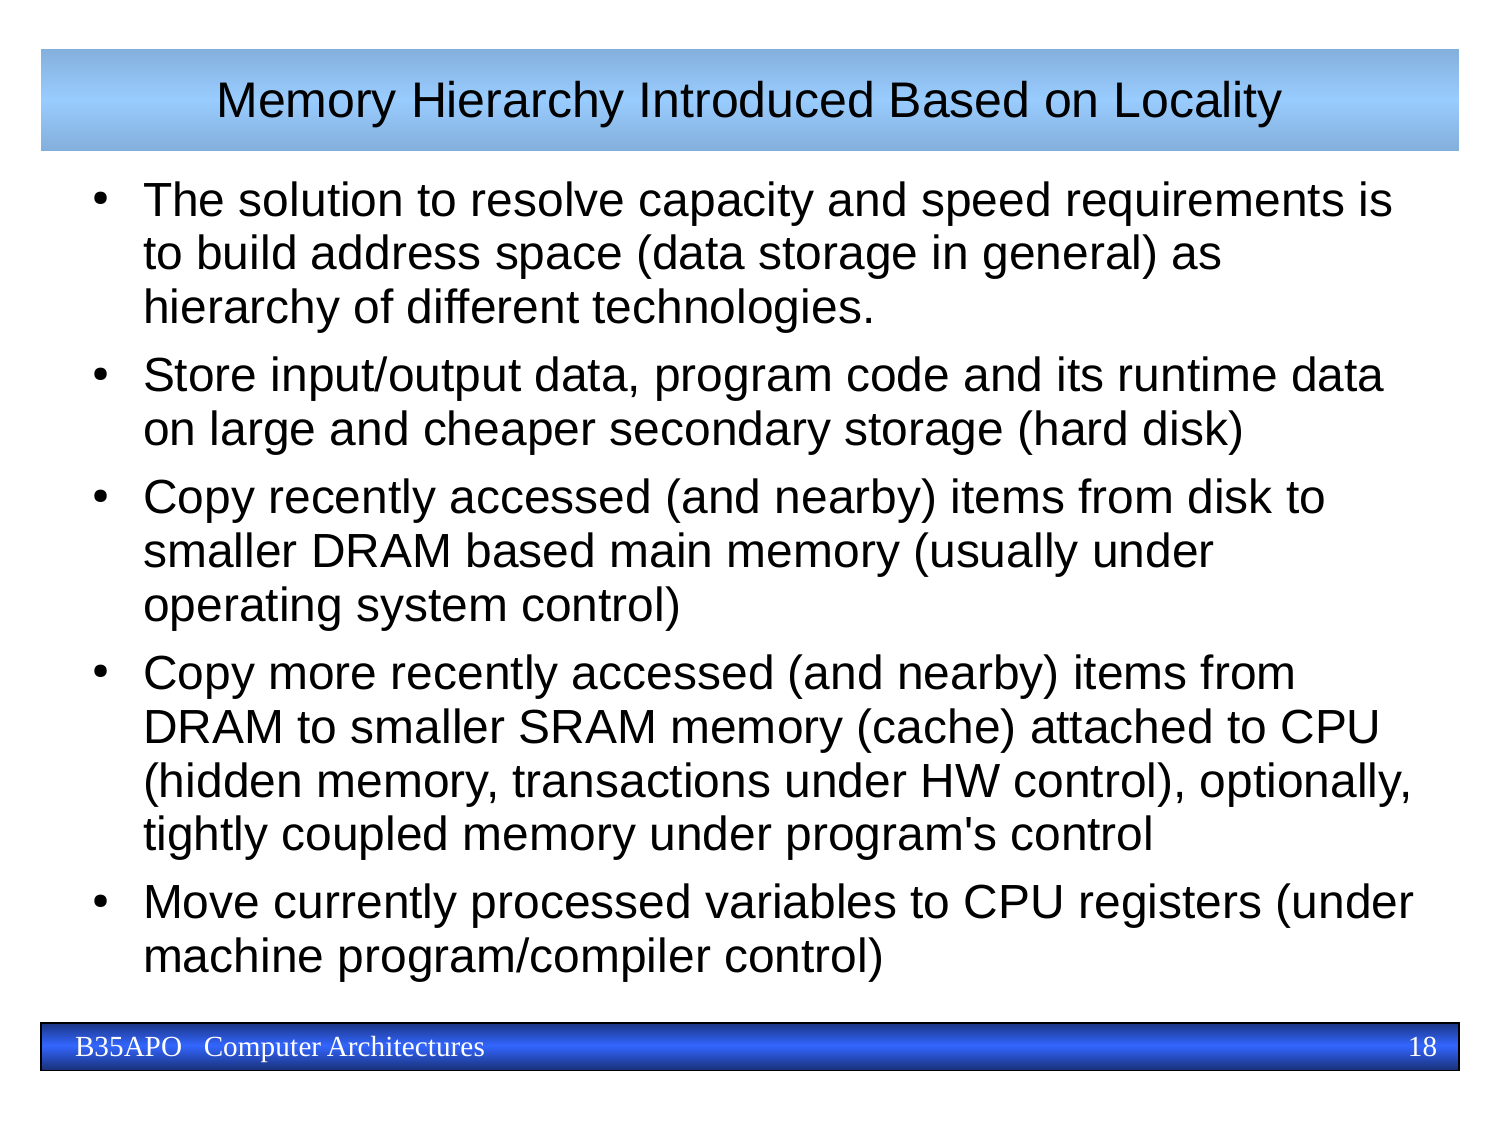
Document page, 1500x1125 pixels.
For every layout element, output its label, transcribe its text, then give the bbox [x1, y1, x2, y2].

list The solution to resolve capacity and speed requirements is to build address space (data storage in general) as hierarchy of different technologies. Store input/output data, program code and its runtime data on large and cheaper secondary storage (hard disk) Copy recently accessed (and nearby) items from disk to smaller DRAM based main memory (usually under operating system control) Copy more recently accessed (and nearby) items from DRAM to smaller SRAM memory (cache) attached to CPU (hidden memory, transactions under HW control), optionally, tightly coupled memory under program's control Move currently processed variables to CPU registers (under machine program/compiler control) [75, 172, 1426, 1000]
title Memory Hierarchy Introduced Based on Locality [41, 49, 1459, 151]
